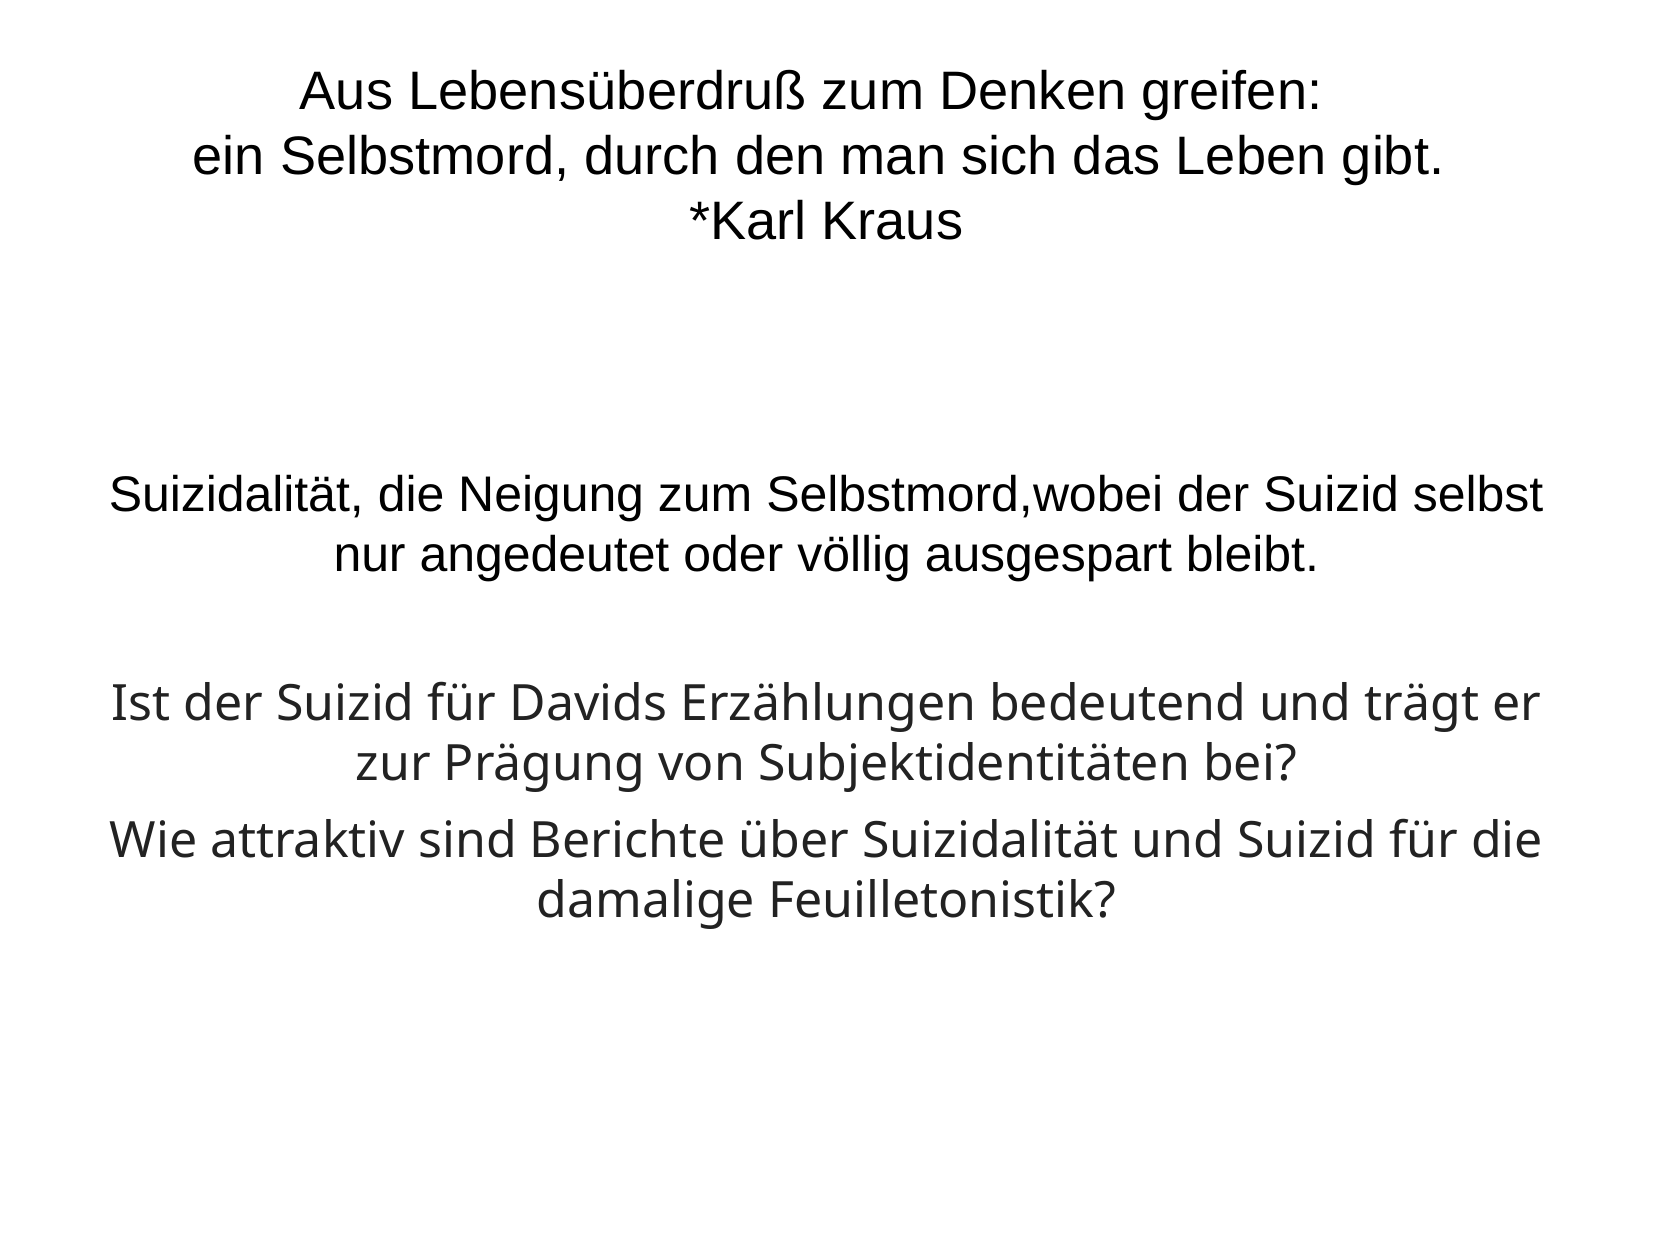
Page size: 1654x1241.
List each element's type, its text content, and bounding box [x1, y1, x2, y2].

subtitle Suizidalität, die Neigung zum Selbstmord,wobei der Suizid selbst nur angedeutet oder völlig ausgespart bleibt. Ist der Suizid für Davids Erzählungen bedeutend und trägt er zur Prägung von Subjektidentitäten bei? Wie attraktiv sind Berichte über Suizidalität und Suizid für die damalige Feuilletonistik? [82, 290, 1571, 1010]
title Aus Lebensüberdruß zum Denken greifen: ein Selbstmord, durch den man sich das Leben gibt. *Karl Kraus [82, 49, 1571, 257]
